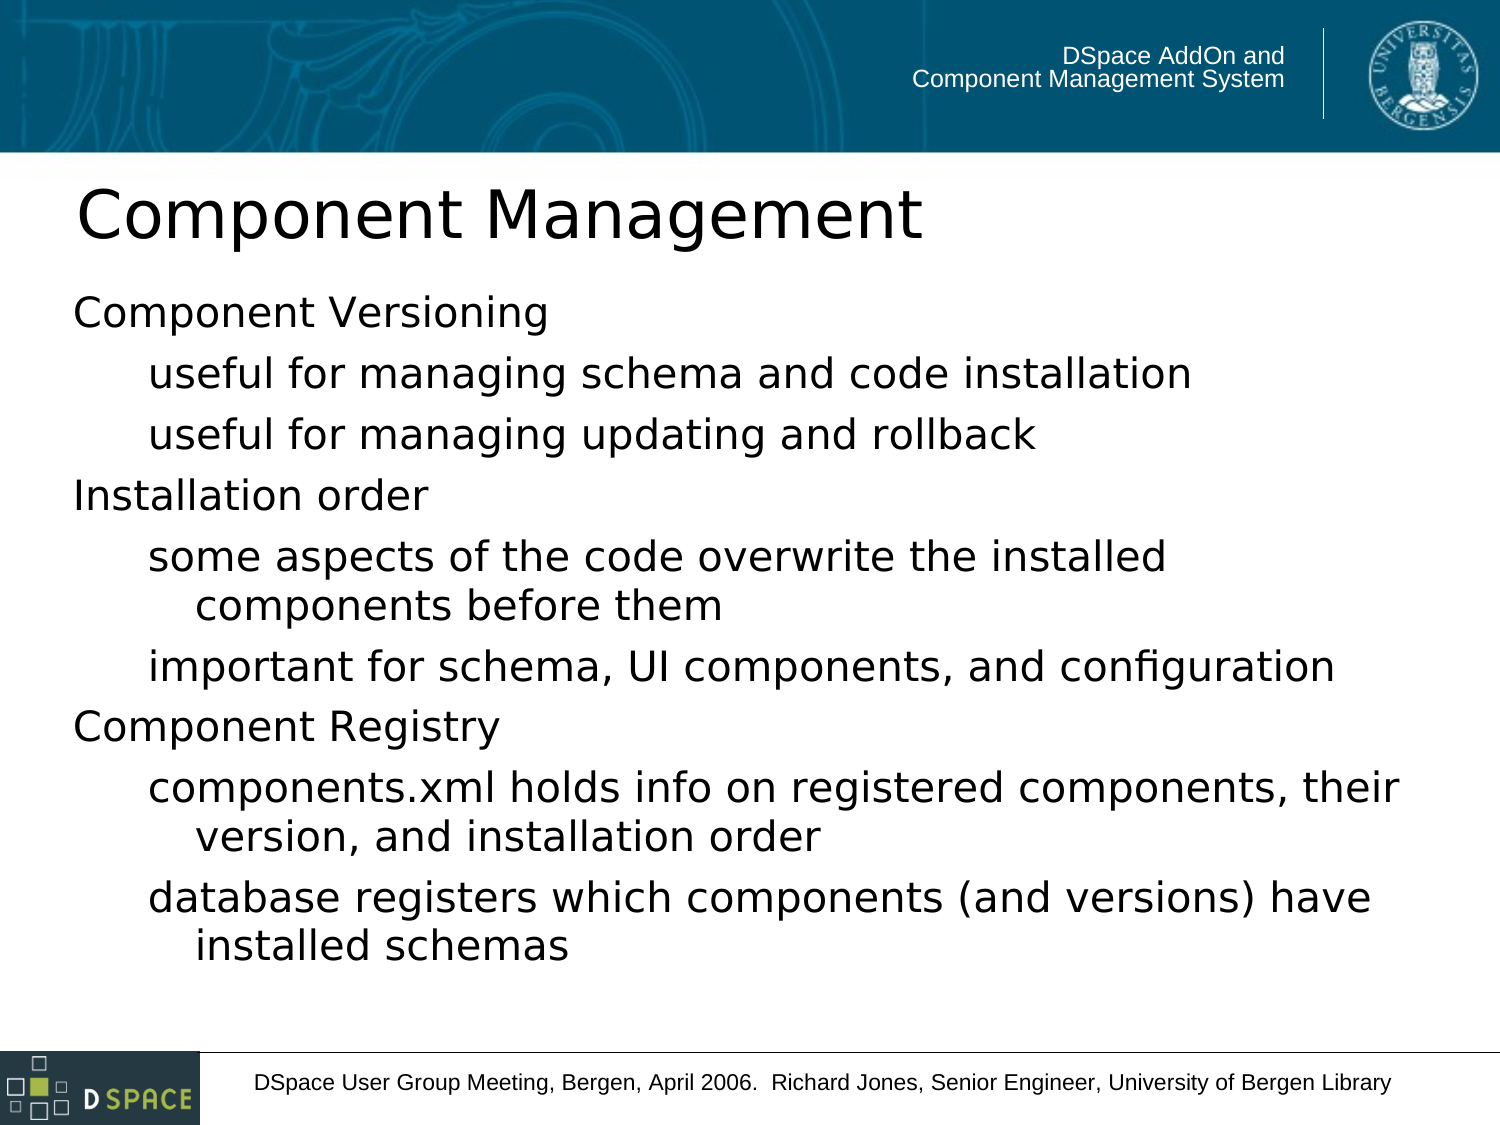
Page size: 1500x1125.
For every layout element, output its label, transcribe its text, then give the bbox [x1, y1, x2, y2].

picture [0, 151, 1500, 1125]
list Component Versioning useful for managing schema and code installation useful for managing updating and rollback Installation order some aspects of the code overwrite the installed components before them important for schema, UI components, and configuration Component Registry components.xml holds info on registered components, their version, and installation order database registers which components (and versions) have installed schemas [72, 289, 1423, 980]
picture [1368, 21, 1478, 131]
title Component Management [76, 162, 1427, 278]
